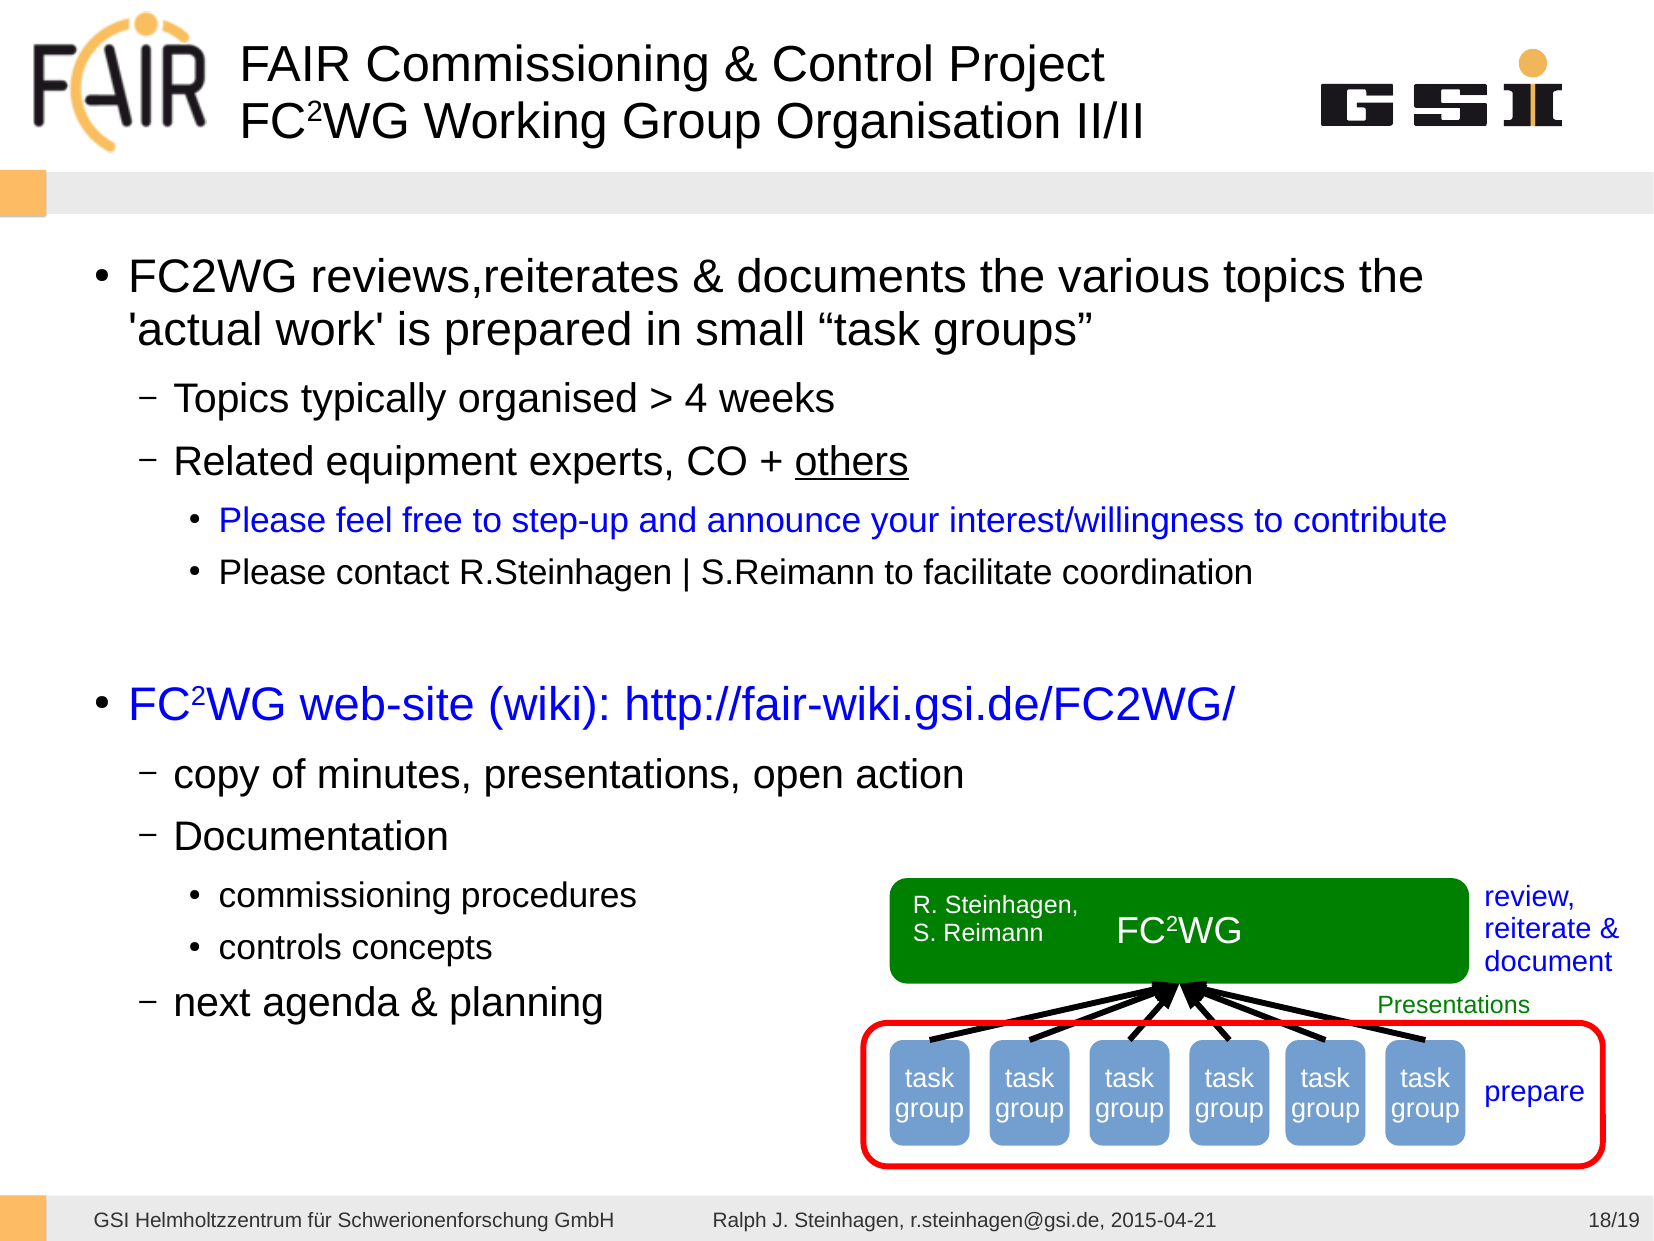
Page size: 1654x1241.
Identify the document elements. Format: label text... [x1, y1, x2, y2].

text_box Presentations [1362, 983, 1565, 1019]
text_box task group [1285, 1040, 1366, 1146]
text_box task group [989, 1040, 1070, 1146]
text_box task group [889, 1040, 970, 1146]
text_box task group [1089, 1040, 1170, 1146]
text_box prepare [1606, 1067, 1614, 1120]
text_box R. Steinhagen, S. Reimann [898, 883, 1122, 962]
title FAIR Commissioning & Control Project FC2WG Working Group Organisation II/II [239, 23, 1223, 162]
text_box task group [1385, 1040, 1466, 1146]
text_box review, reiterate & document [1469, 872, 1652, 997]
picture [33, 10, 207, 155]
picture [1319, 46, 1564, 129]
list FC2WG reviews,reiterates & documents the various topics the 'actual work' is prepared in small “task groups” Topics typically organised > 4 weeks Related equipment experts, CO + others Please feel free to step-up and announce your interest/willingness to contribute Please contact R.Steinhagen | S.Reimann to facilitate coordination FC2WG web-site (wiki): http://fair-wiki.gsi.de/FC2WG/ copy of minutes, presentations, open action Documentation commissioning procedures controls concepts next agenda & planning [82, 249, 1571, 1033]
text_box Presentations [1362, 1026, 1565, 1031]
text_box task group [1189, 1040, 1270, 1146]
text_box prepare [1469, 1067, 1599, 1120]
text_box FC2WG [889, 878, 1469, 984]
